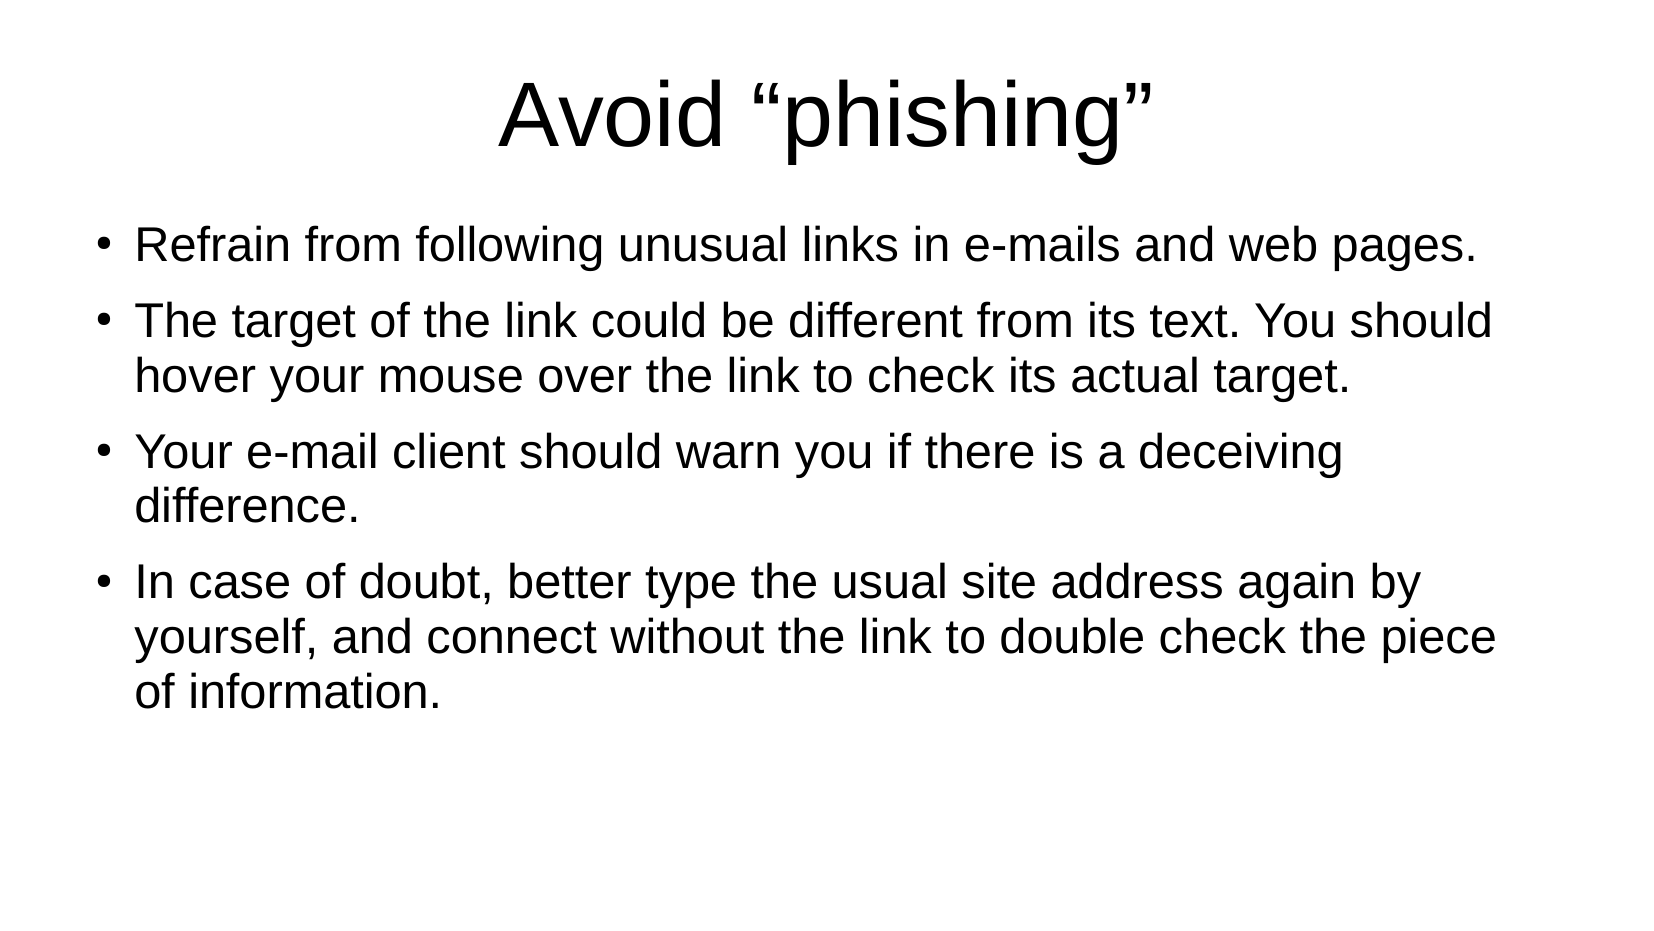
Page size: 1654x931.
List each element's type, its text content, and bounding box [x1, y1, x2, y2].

list Refrain from following unusual links in e-mails and web pages. The target of the link could be different from its text. You should hover your mouse over the link to check its actual target. Your e-mail client should warn you if there is a deceiving difference. In case of doubt, better type the usual site address again by yourself, and connect without the link to double check the piece of information. [82, 217, 1501, 826]
title Avoid “phishing” [82, 37, 1571, 193]
